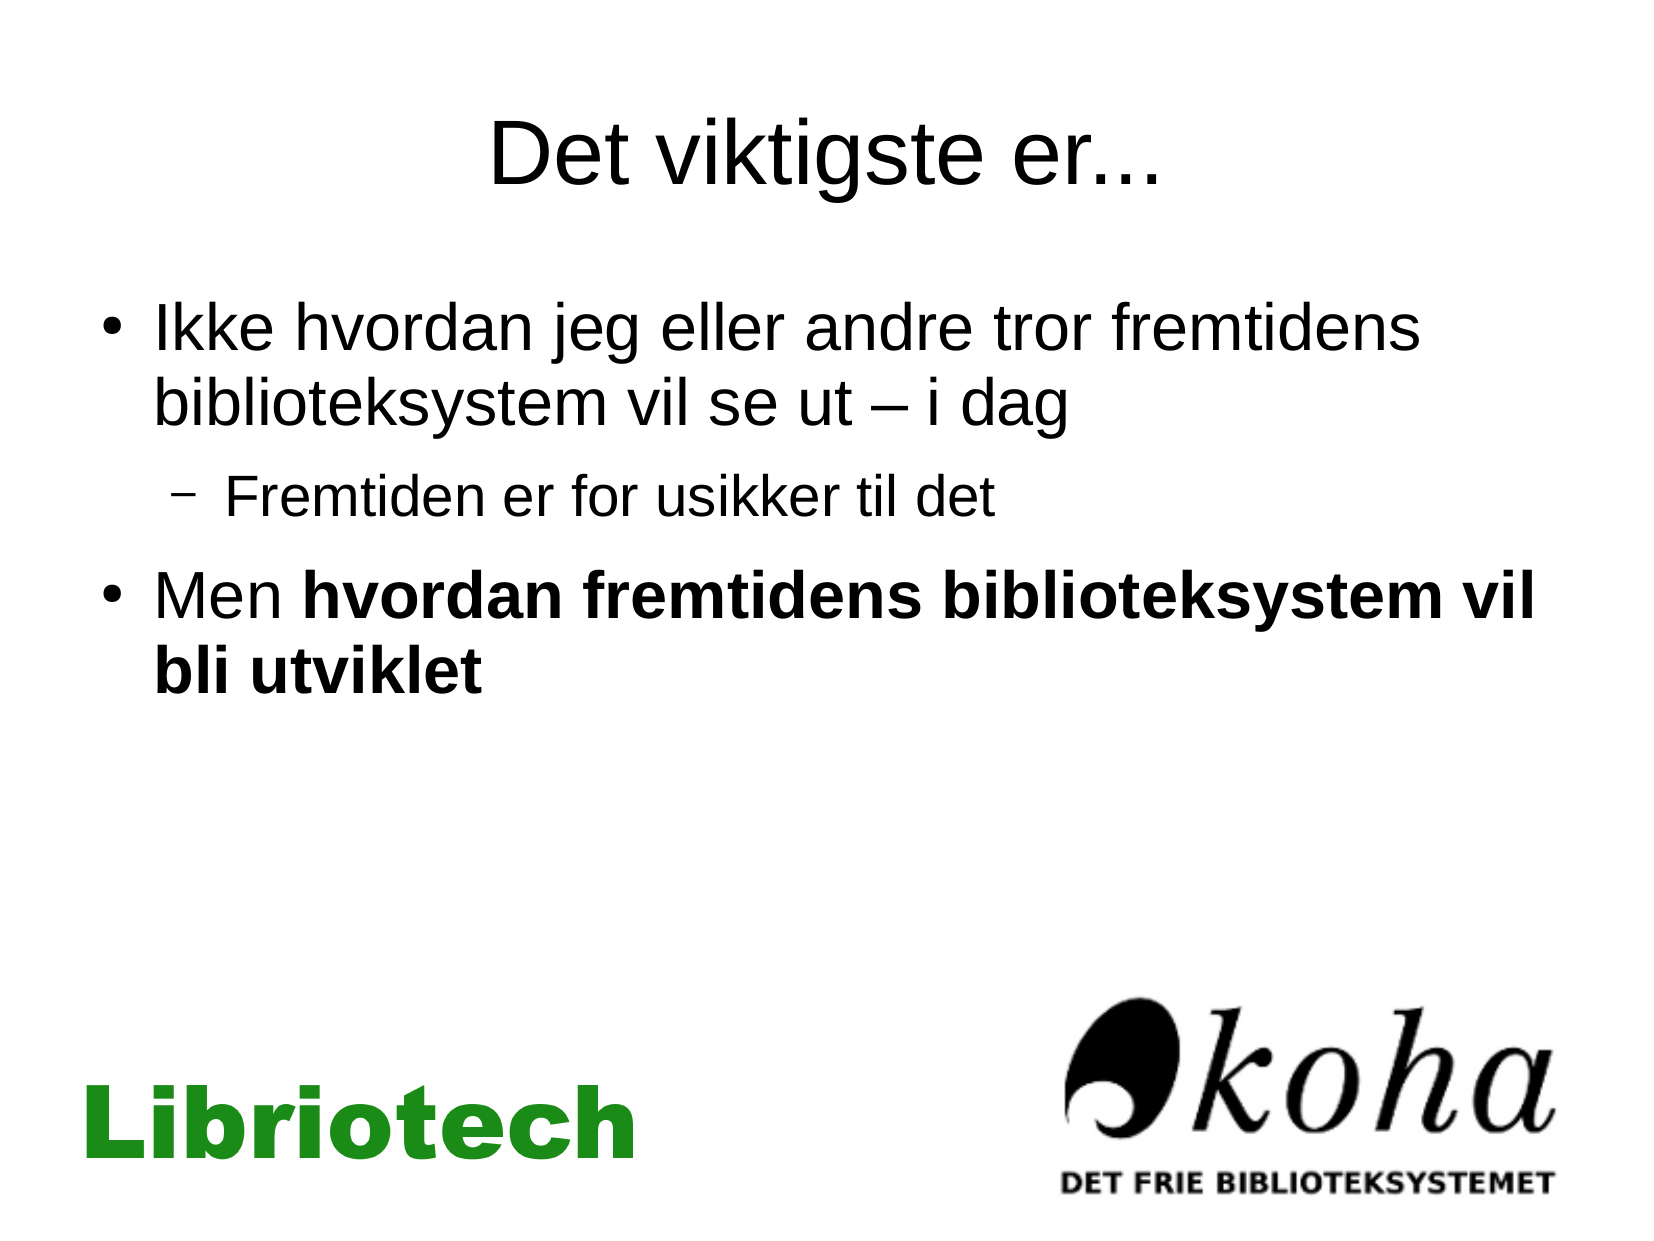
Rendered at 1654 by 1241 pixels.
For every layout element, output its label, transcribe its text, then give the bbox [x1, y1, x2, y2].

title Det viktigste er... [82, 49, 1571, 257]
list Ikke hvordan jeg eller andre tror fremtidens biblioteksystem vil se ut – i dag Fremtiden er for usikker til det Men hvordan fremtidens biblioteksystem vil bli utviklet [82, 290, 1571, 957]
picture [82, 1062, 639, 1189]
picture [1051, 988, 1568, 1205]
